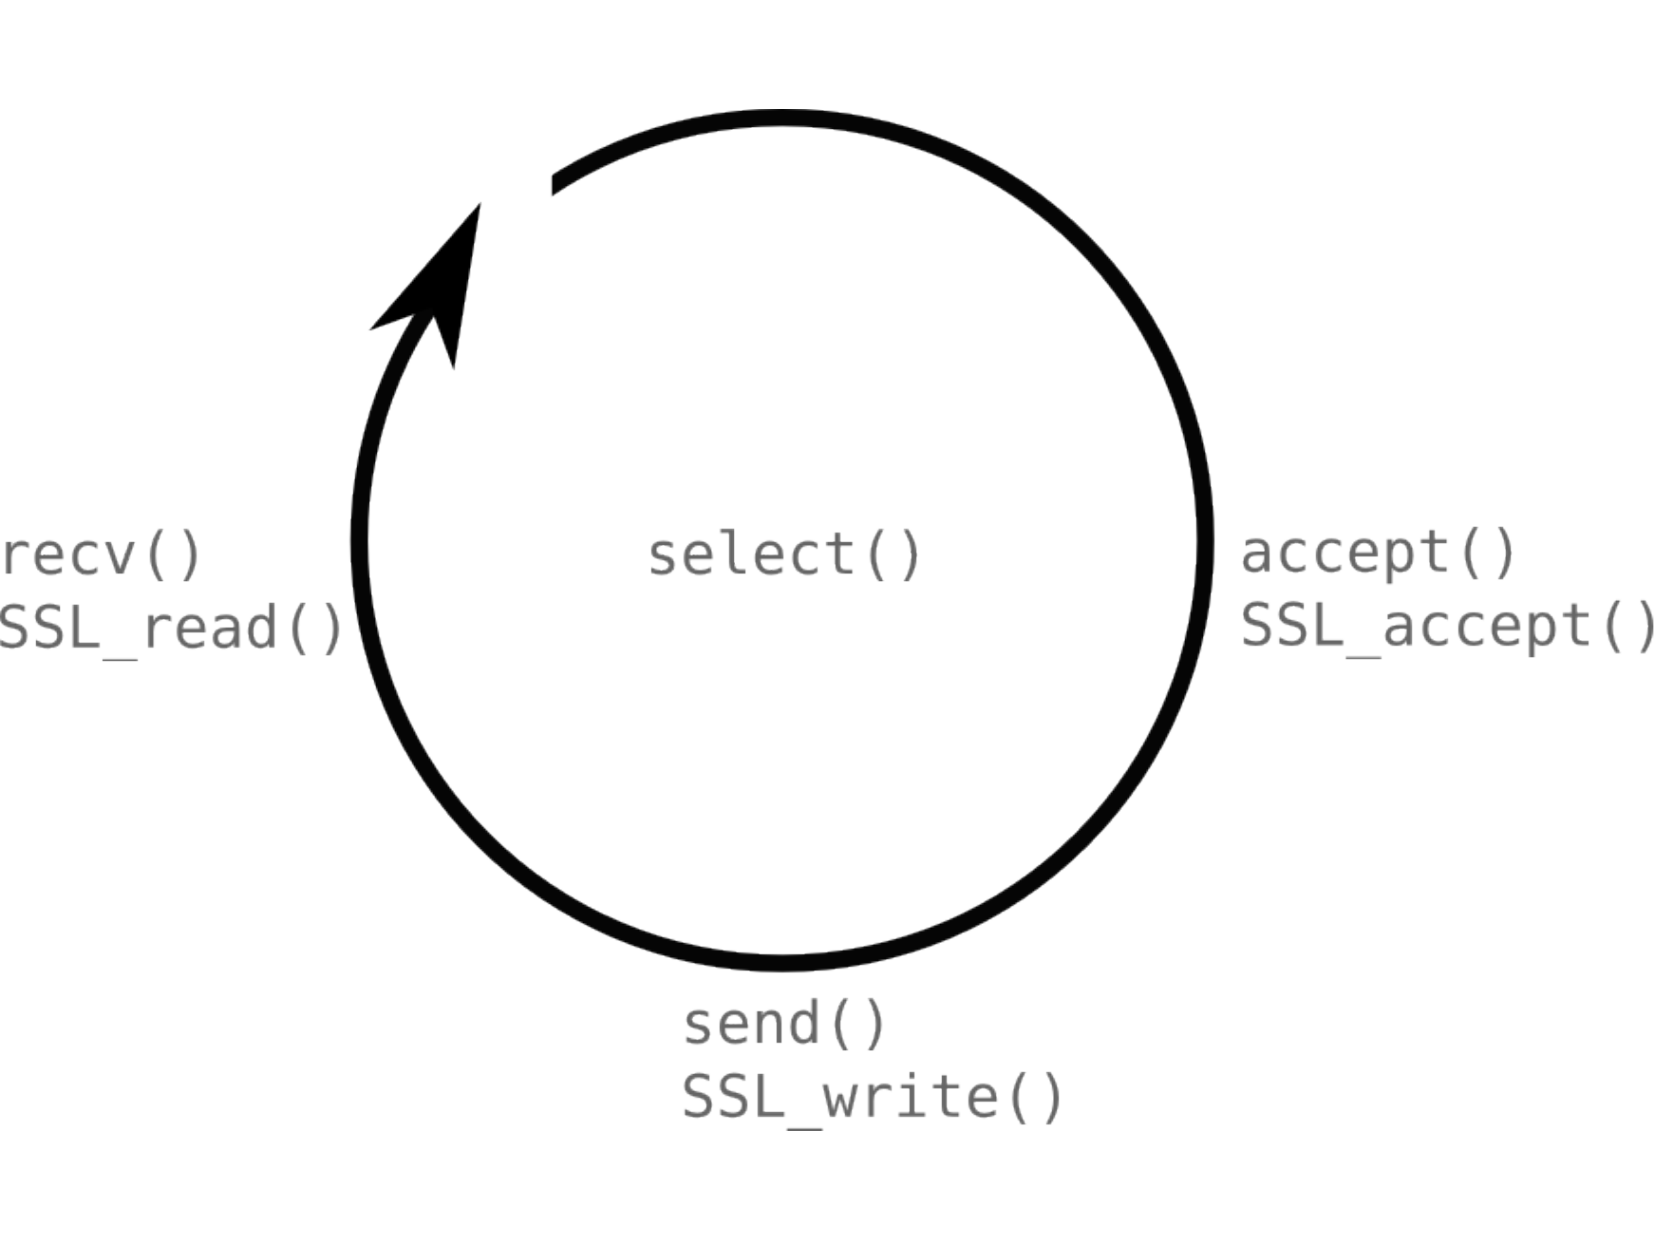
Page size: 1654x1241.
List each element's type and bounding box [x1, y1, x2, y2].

picture [0, 109, 1654, 1131]
